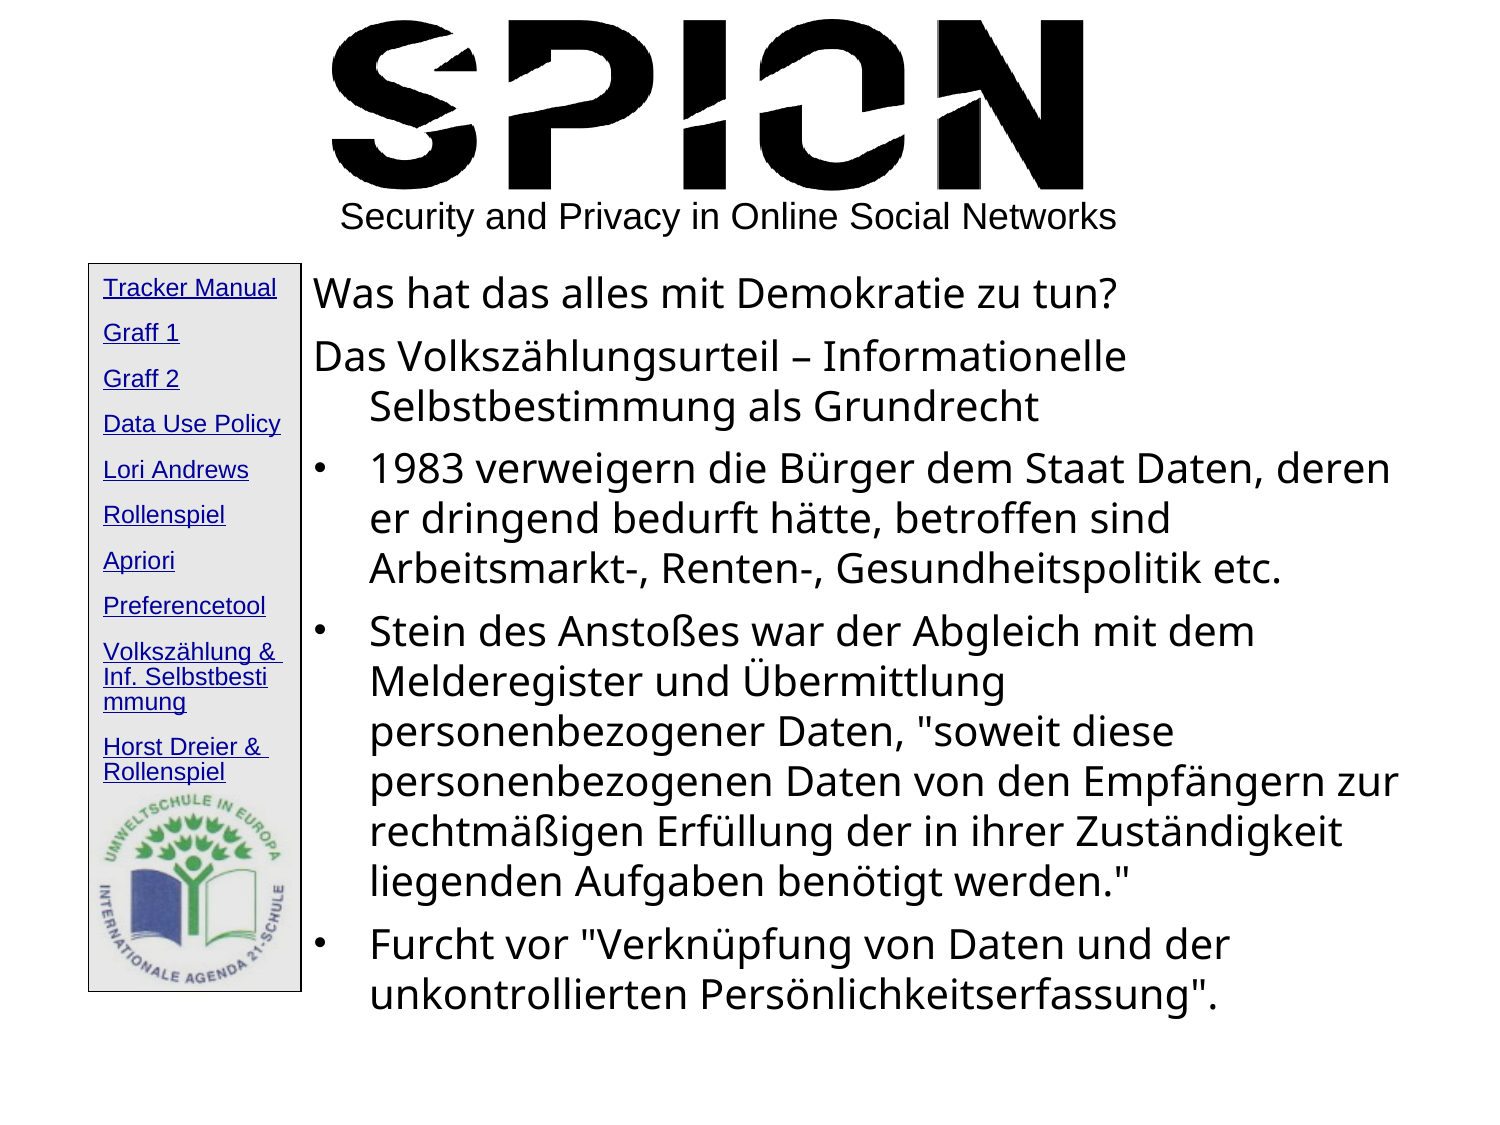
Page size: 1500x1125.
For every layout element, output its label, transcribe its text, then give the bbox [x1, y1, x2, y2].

picture [324, 0, 1093, 208]
picture [88, 992, 293, 996]
list Was hat das alles mit Demokratie zu tun? Das Volkszählungsurteil – Informationelle Selbstbestimmung als Grundrecht 1983 verweigern die Bürger dem Staat Daten, deren er dringend bedurft hätte, betroffen sind Arbeitsmarkt-, Renten-, Gesundheitspolitik etc. Stein des Anstoßes war der Abgleich mit dem Melderegister und Übermittlung personenbezogener Daten, "soweit diese personenbezogenen Daten von den Empfängern zur rechtmäßigen Erfüllung der in ihrer Zuständigkeit liegenden Aufgaben benötigt werden." Furcht vor "Verknüpfung von Daten und der unkontrollierten Persönlichkeitserfassung". [312, 267, 1411, 1026]
